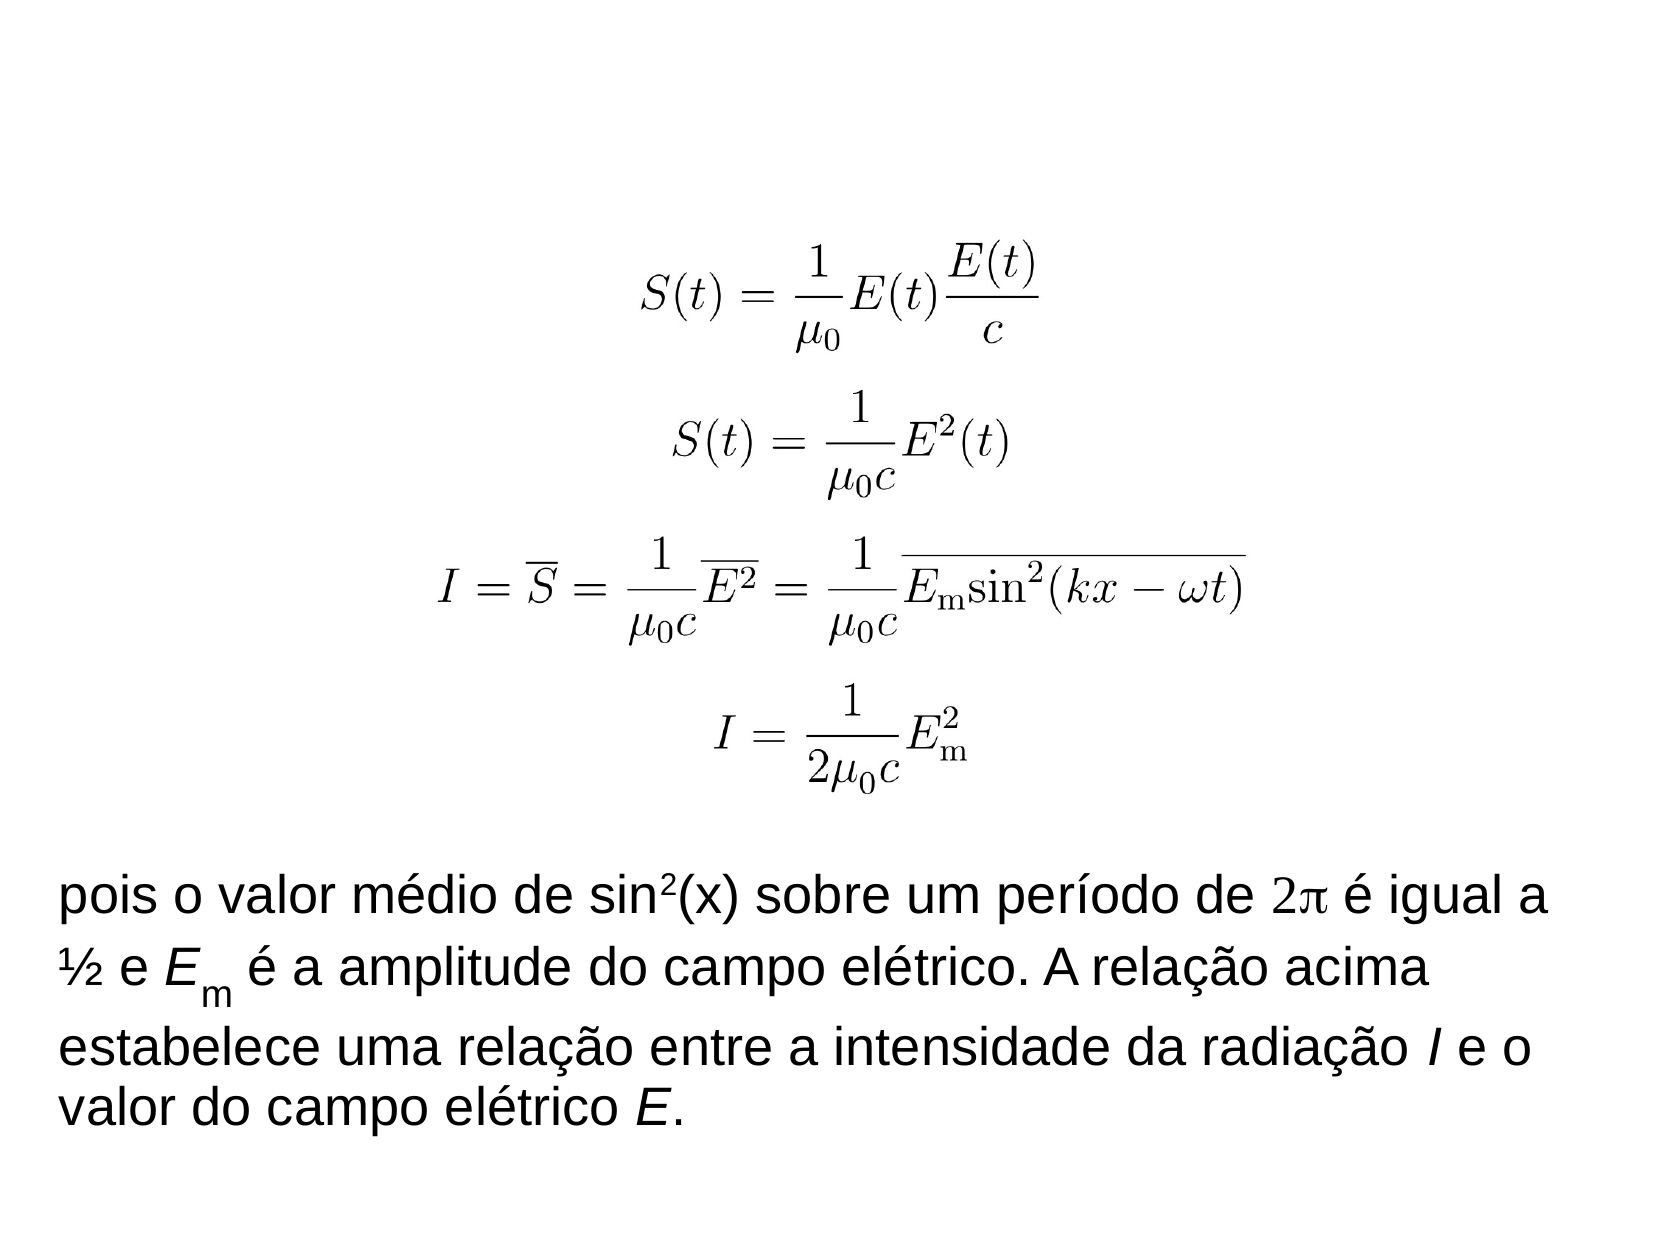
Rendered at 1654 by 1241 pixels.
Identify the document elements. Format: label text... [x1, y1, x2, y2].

picture [395, 212, 1282, 816]
subtitle pois o valor médio de sin2(x) sobre um período de 2p é igual a ½ e Em é a amplitude do campo elétrico. A relação acima estabelece uma relação entre a intensidade da radiação I e o valor do campo elétrico E. [59, 859, 1607, 1143]
